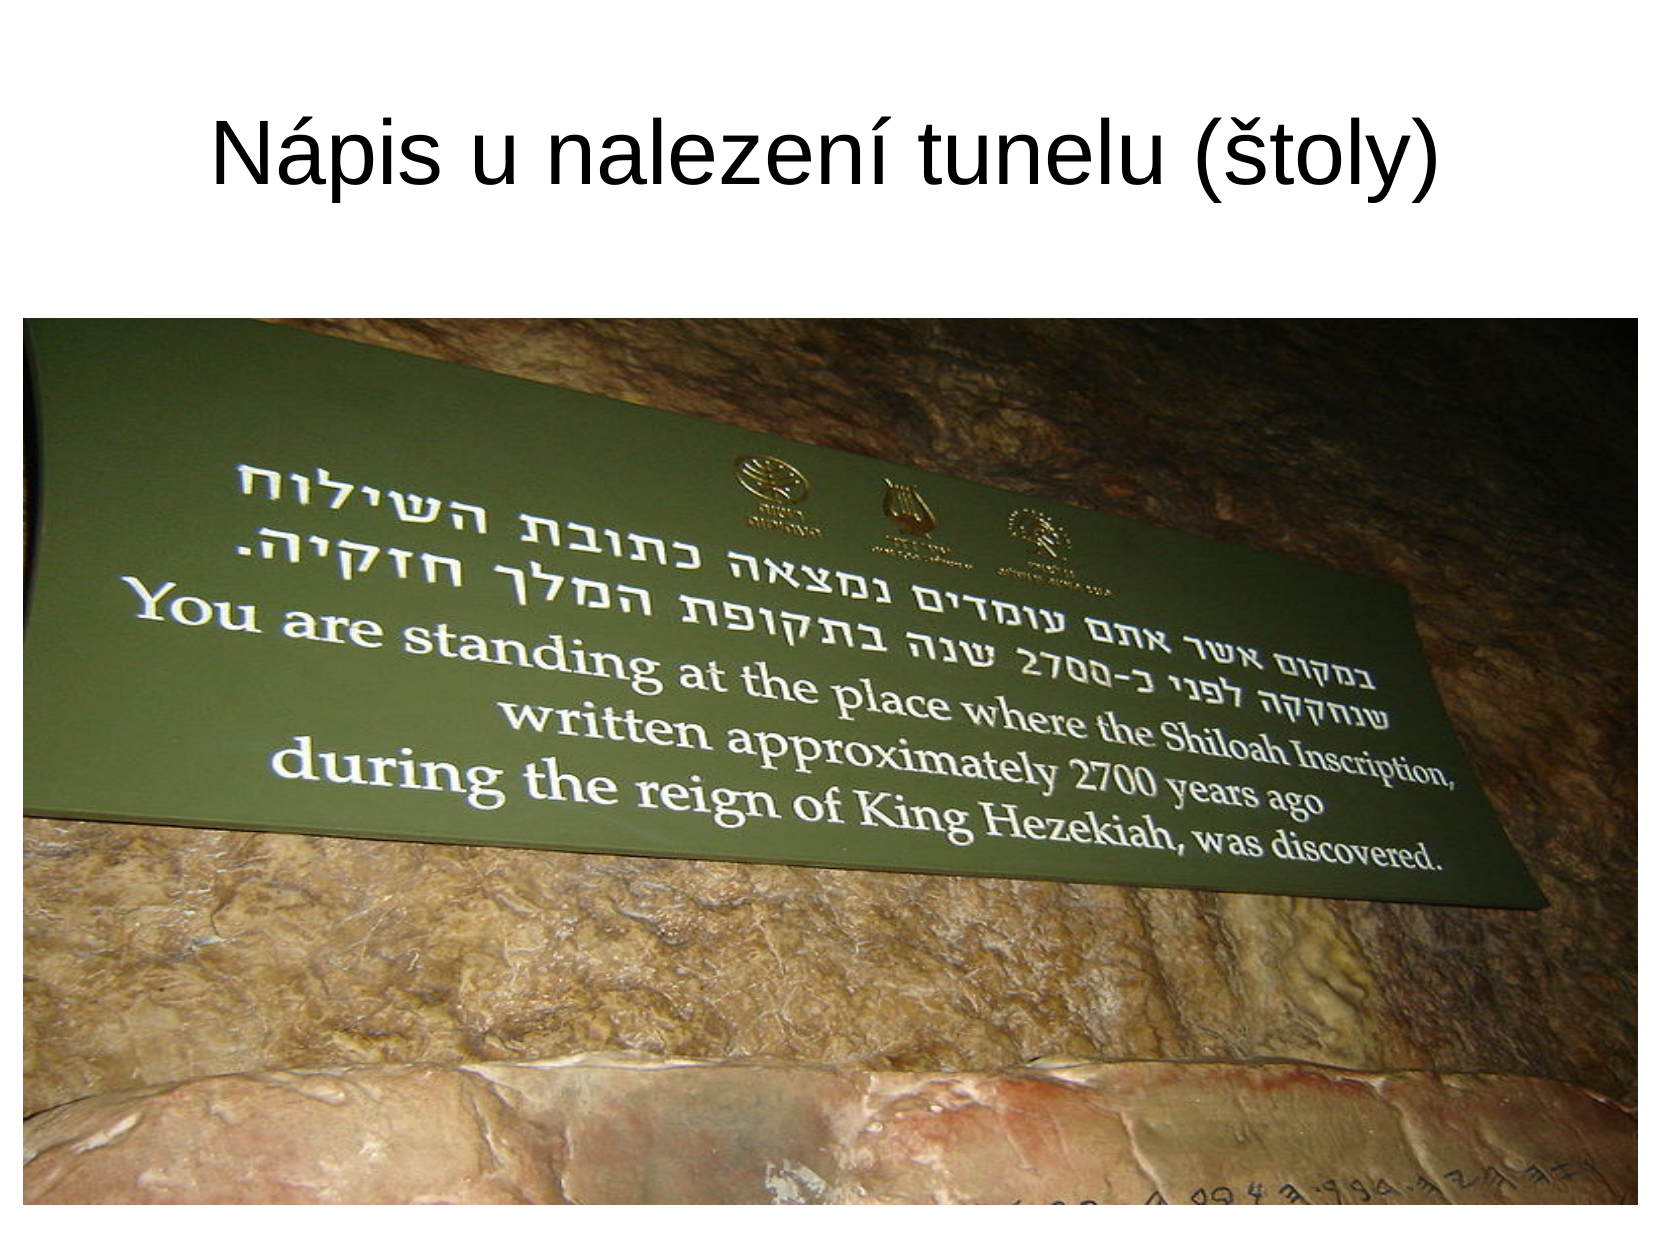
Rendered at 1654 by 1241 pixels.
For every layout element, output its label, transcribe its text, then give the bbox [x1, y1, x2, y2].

picture [23, 318, 1638, 1205]
title Nápis u nalezení tunelu (štoly) [82, 49, 1571, 257]
